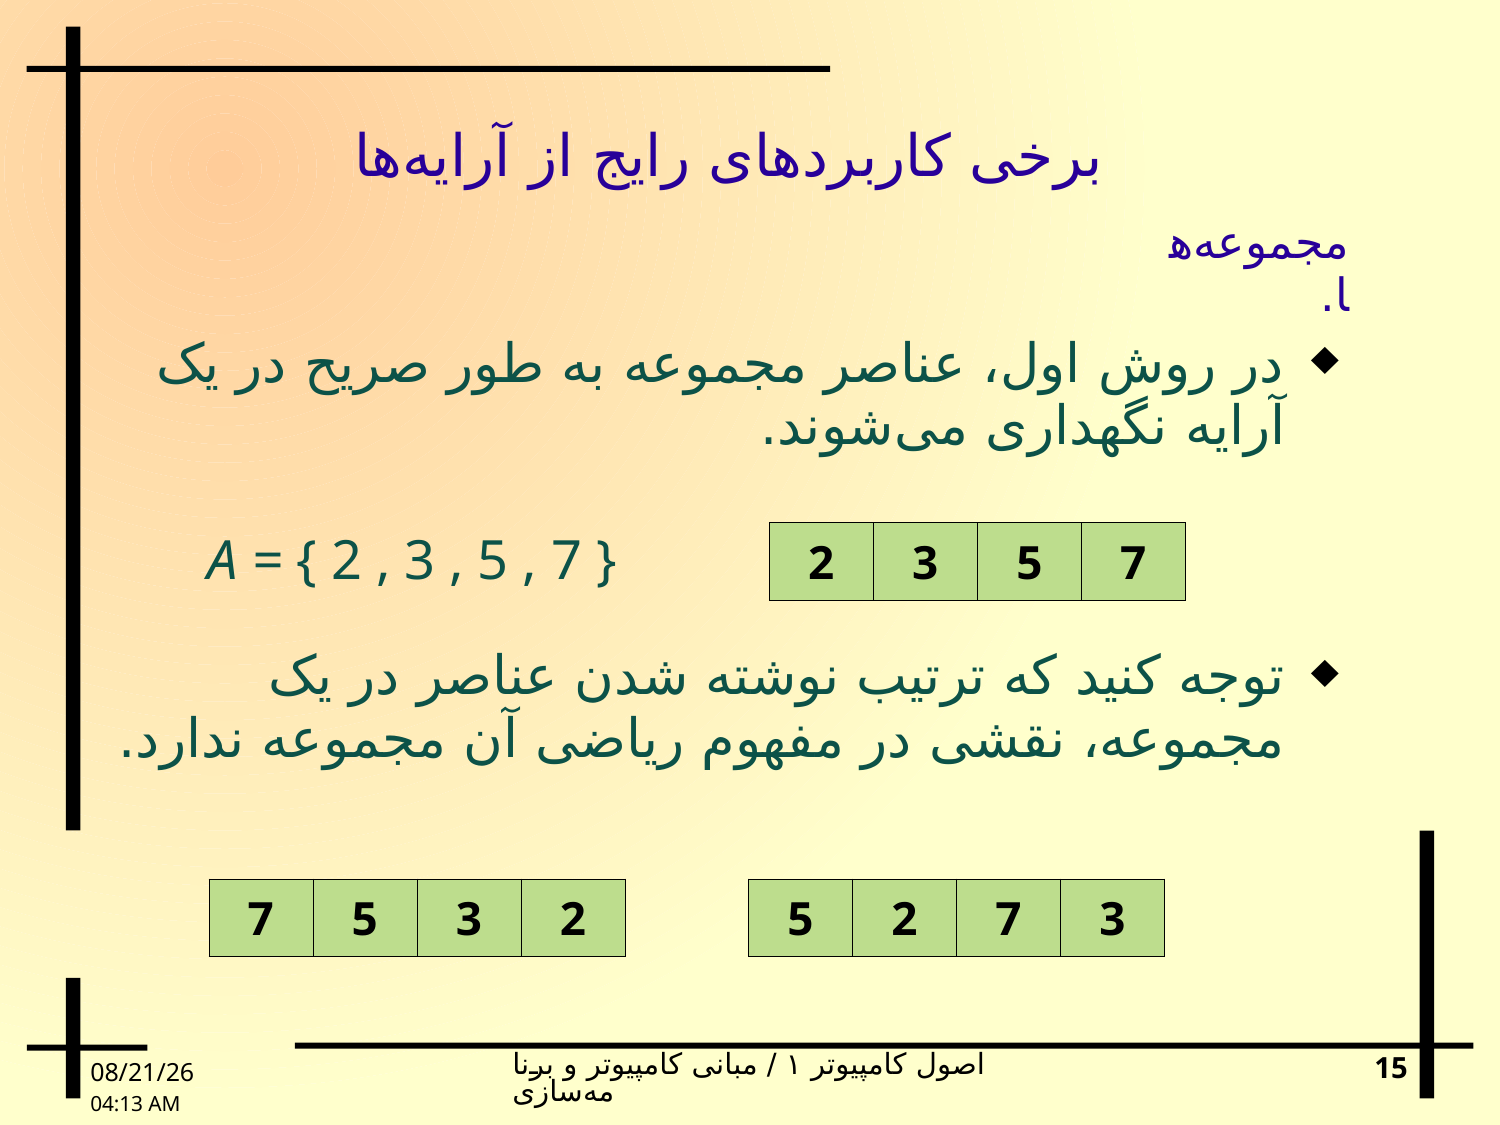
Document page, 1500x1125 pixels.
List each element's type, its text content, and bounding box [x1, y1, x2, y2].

table_header 5 [978, 523, 1081, 600]
table_header 2 [770, 523, 873, 600]
table_header 2 [853, 880, 956, 956]
table_header 5 [314, 880, 417, 956]
table_header 5 [749, 880, 852, 956]
table_header 3 [418, 880, 521, 956]
table_header 7 [1082, 523, 1185, 600]
table_header 3 [874, 523, 977, 600]
table_header 3 [1061, 880, 1164, 956]
table_header 7 [957, 880, 1060, 956]
list در روش اول، عناصر مجموعه به طور صریح در یک آرایه نگهداری می‌شوند. توجه کنید که ترتیب نوشته شدن عناصر در یک مجموعه، نقشی در مفهوم ریاضی آن مجموعه ندارد. [98, 331, 1410, 857]
text_box A = { 2 , 3 , 5 , 7 } [154, 521, 676, 585]
table_header 7 [210, 880, 313, 956]
title مجموعه‌ها. [1168, 209, 1350, 329]
title برخی کاربردهای رایج از آرایه‌ها [113, 97, 1344, 217]
table_header 2 [522, 880, 625, 956]
